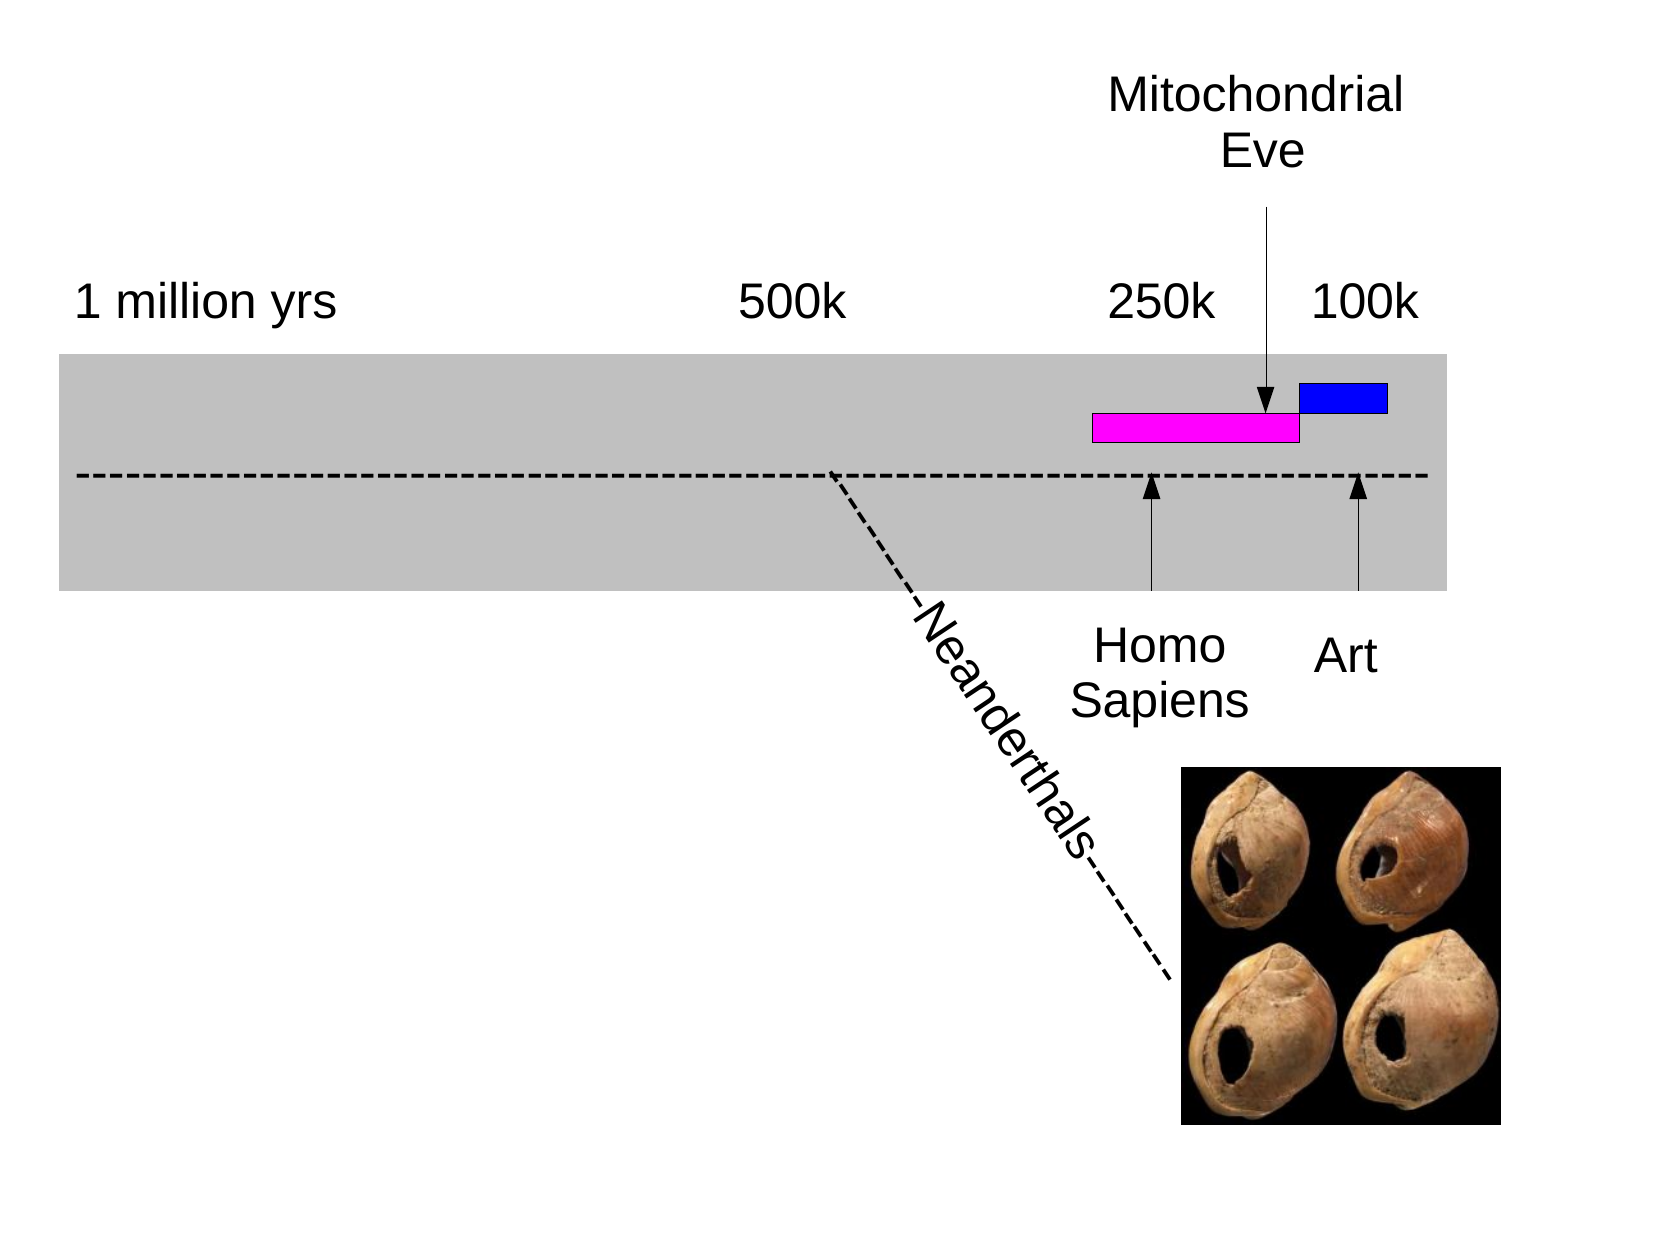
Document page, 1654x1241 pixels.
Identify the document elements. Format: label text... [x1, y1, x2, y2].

picture [1181, 767, 1501, 1126]
text_box --------------------------------------------------------------------------------- [59, 354, 1447, 591]
text_box Homo Sapiens [1054, 609, 1270, 736]
text_box Art [1299, 620, 1393, 691]
text_box 1 million yrs 500k 250k 100k [1267, 265, 1447, 337]
text_box [1092, 383, 1388, 443]
text_box Mitochondrial Eve [1092, 59, 1434, 186]
text_box 1 million yrs 500k 250k 100k [59, 265, 1266, 337]
